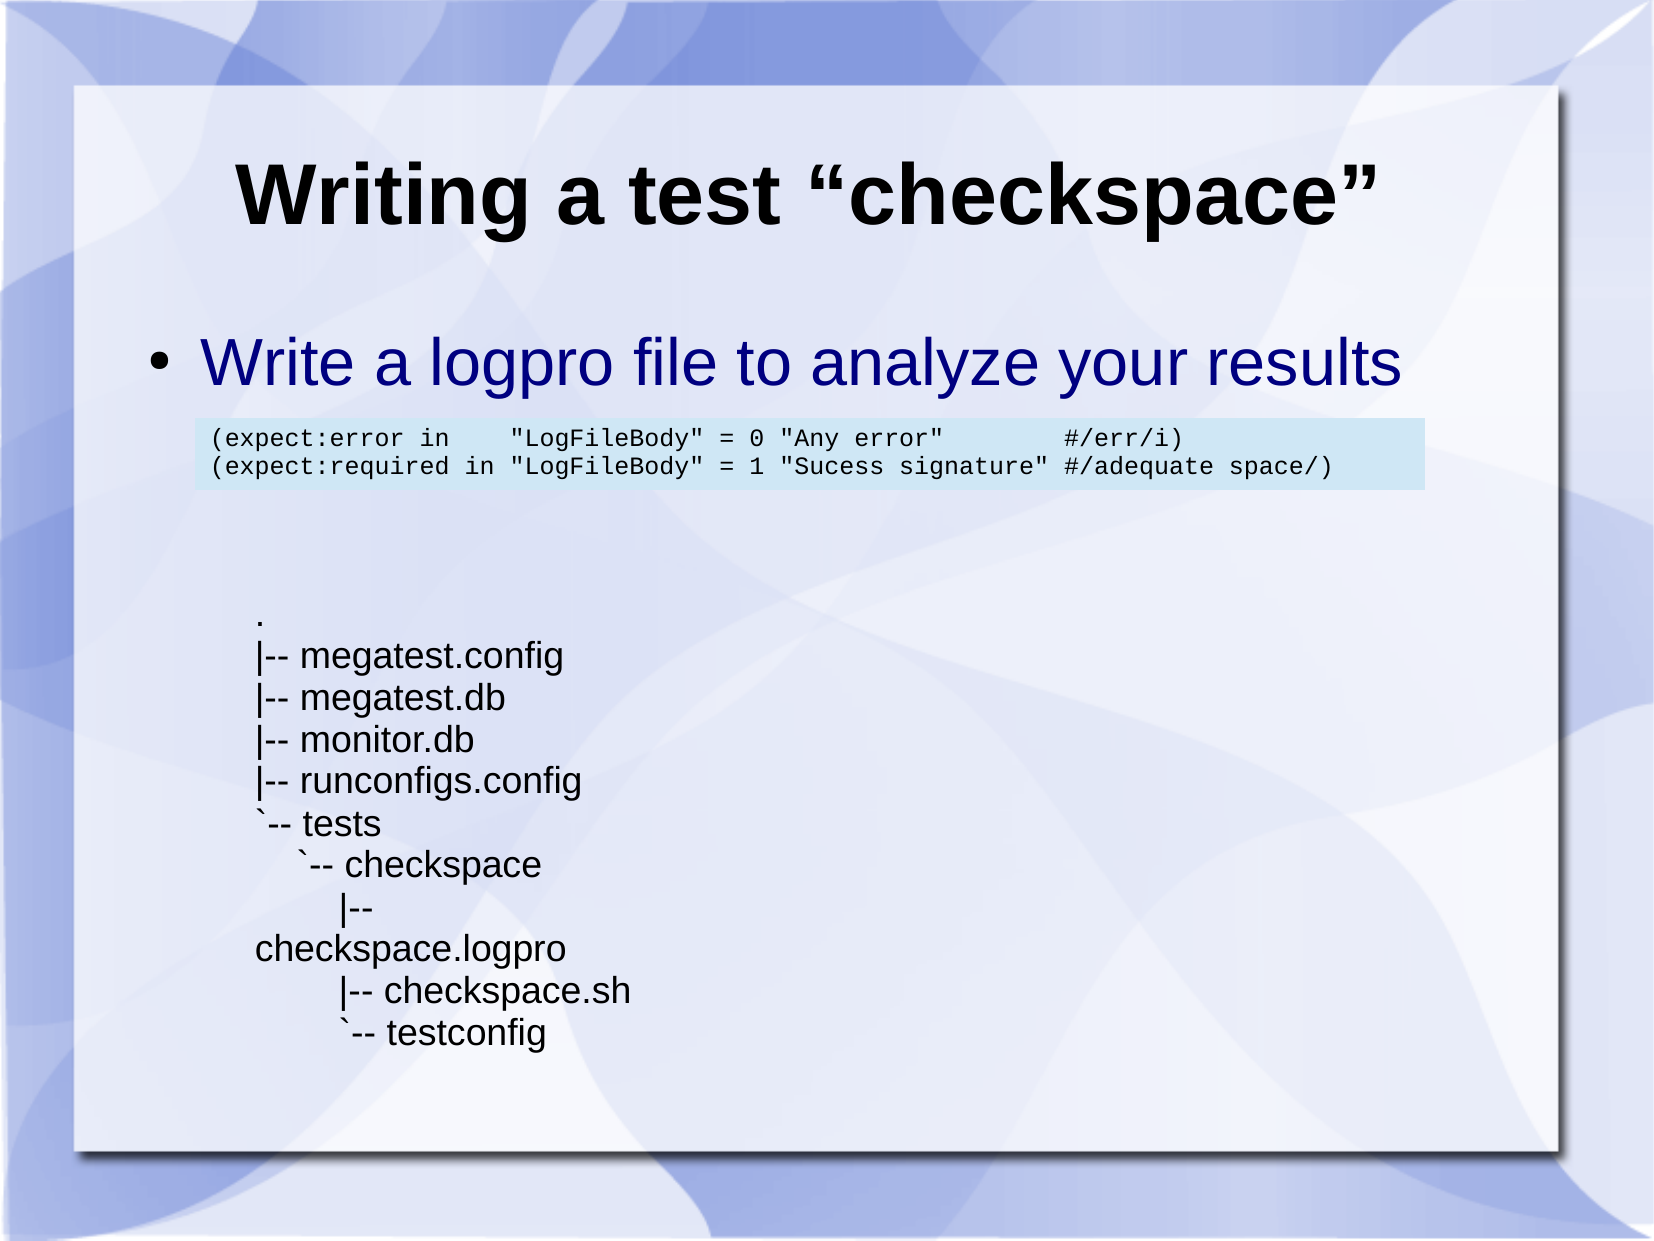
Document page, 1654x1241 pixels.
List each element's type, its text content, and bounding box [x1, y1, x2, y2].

table_header (expect:error in "LogFileBody" = 0 "Any error" #/err/i) (expect:required in "LogFileBody" = 1 "Sucess signature" #/adequate space/) [195, 418, 1425, 490]
title Writing a test “checkspace” [82, 98, 1536, 291]
picture [0, 0, 1654, 1241]
text_box . |-- megatest.config |-- megatest.db |-- monitor.db |-- runconfigs.config `-- tests `-- checkspace |-- checkspace.logpro |-- checkspace.sh `-- testconfig [240, 584, 711, 1021]
list Write a logpro file to analyze your results [129, 324, 1489, 466]
